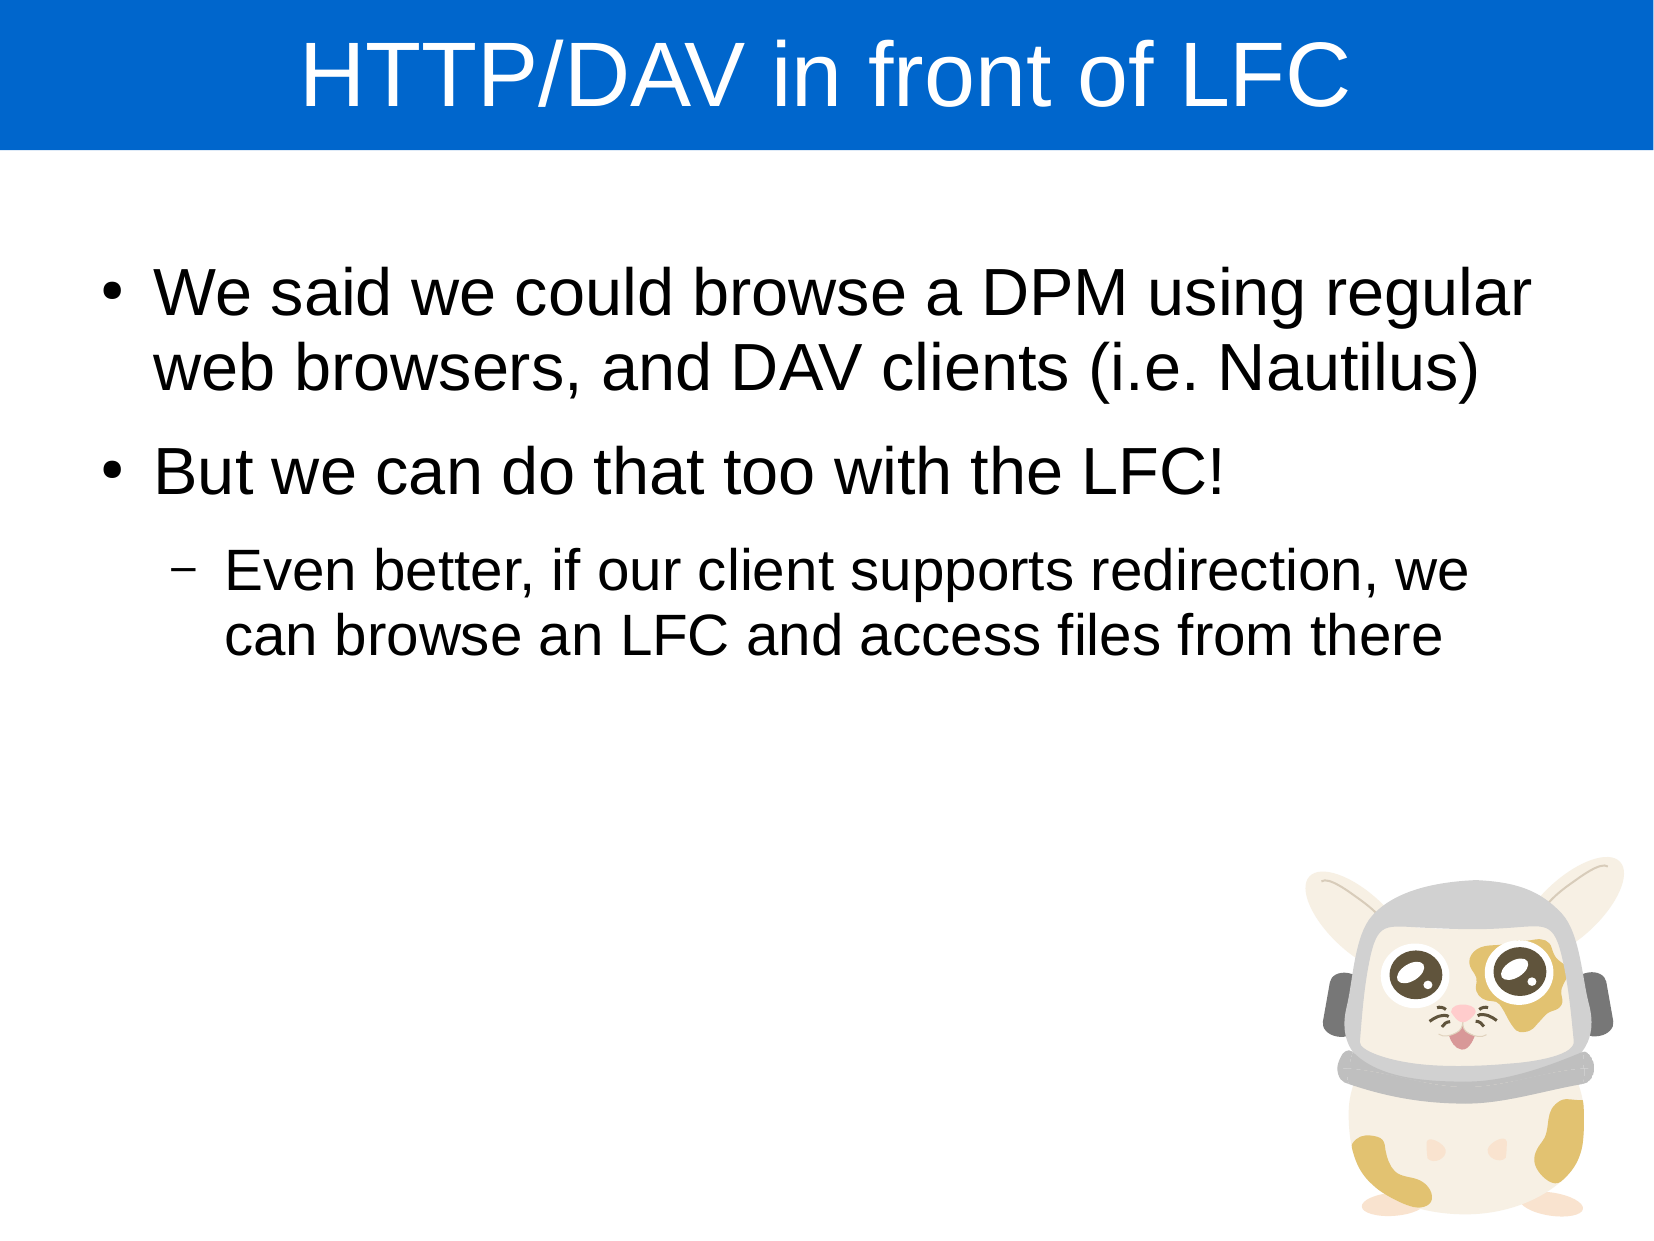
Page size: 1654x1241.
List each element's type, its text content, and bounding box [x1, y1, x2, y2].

title HTTP/DAV in front of LFC [0, 0, 1654, 151]
list We said we could browse a DPM using regular web browsers, and DAV clients (i.e. Nautilus) But we can do that too with the LFC! Even better, if our client supports redirection, we can browse an LFC and access files from there [82, 254, 1538, 975]
